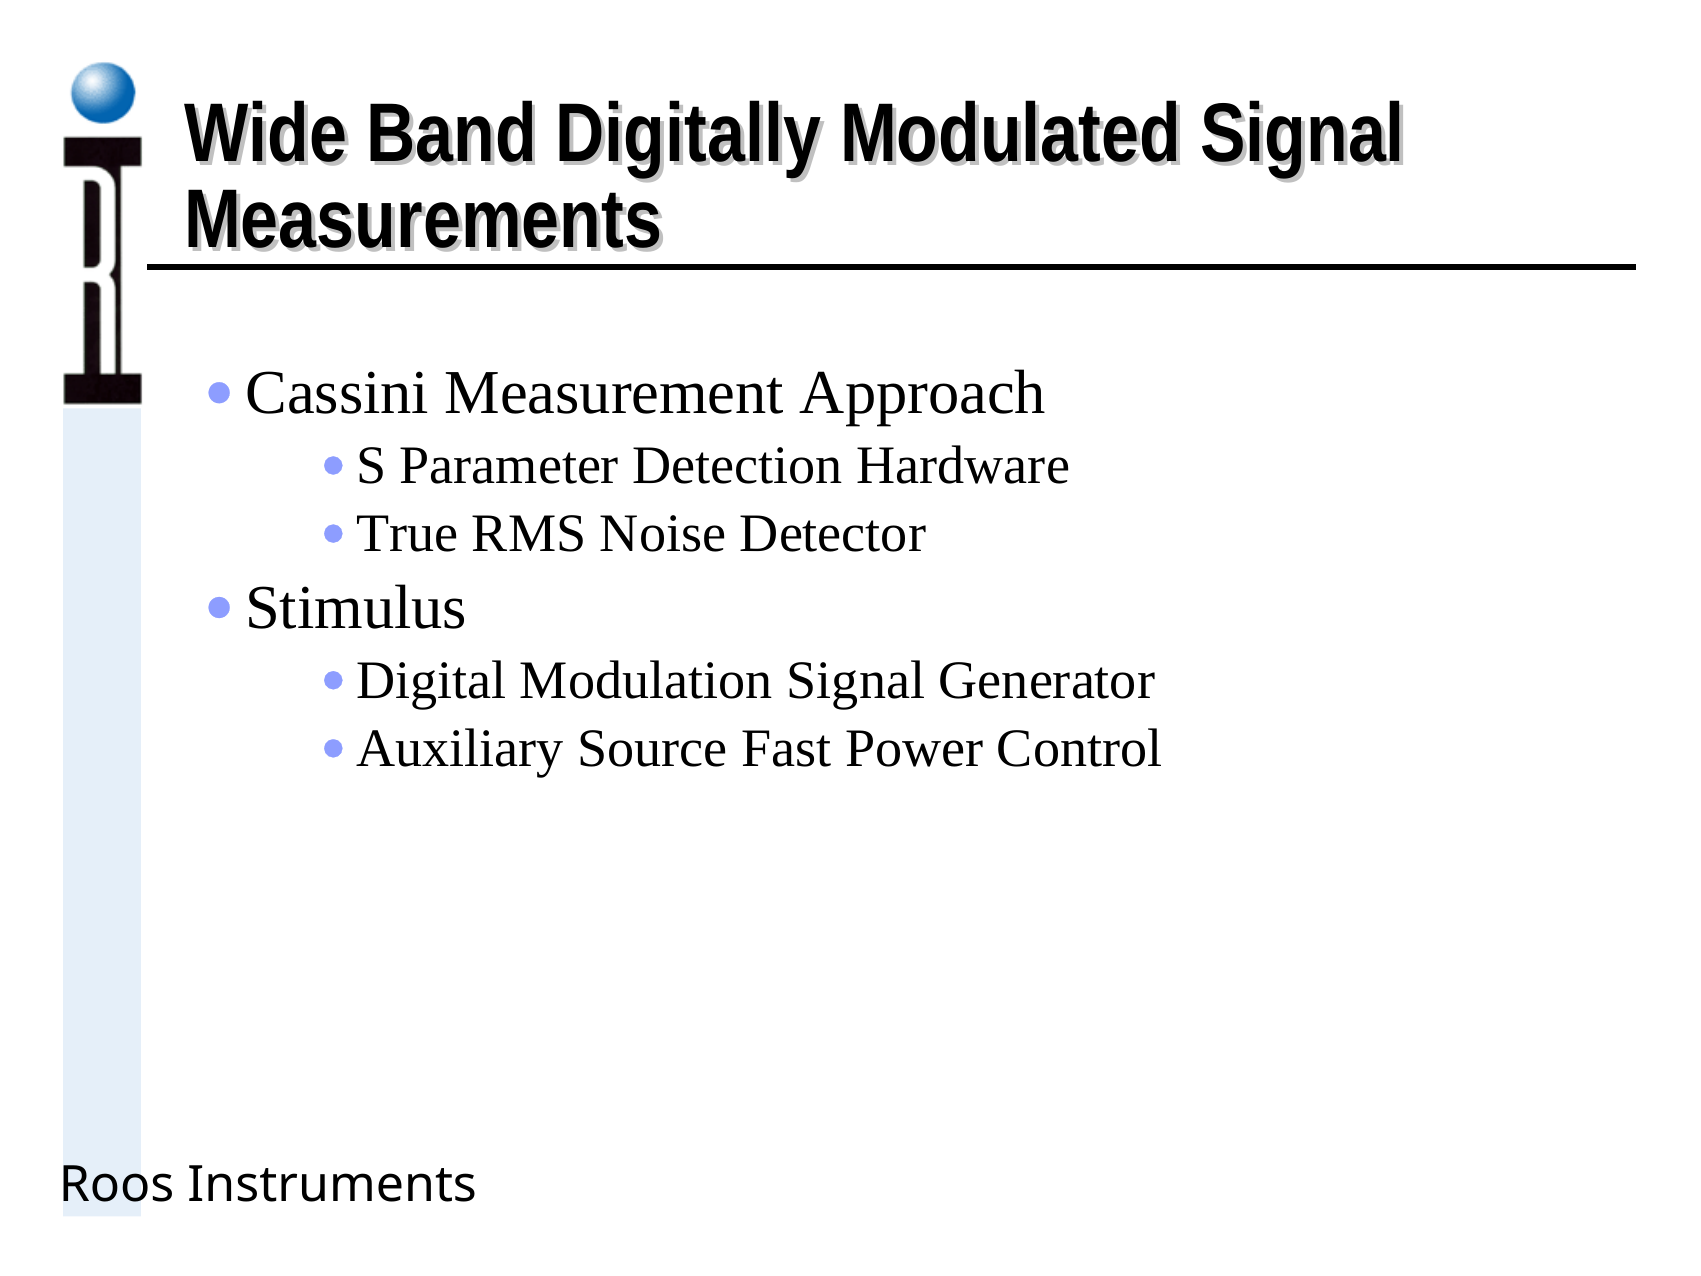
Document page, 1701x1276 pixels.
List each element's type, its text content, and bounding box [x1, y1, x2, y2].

text_box Wide Band Digitally Modulated Signal Measurements [184, 92, 1539, 280]
picture [59, 58, 147, 411]
text_box Cassini Measurement Approach S Parameter Detection Hardware True RMS Noise Detector Stimulus Digital Modulation Signal Generator Auxiliary Source Fast Power Control [192, 358, 1550, 909]
